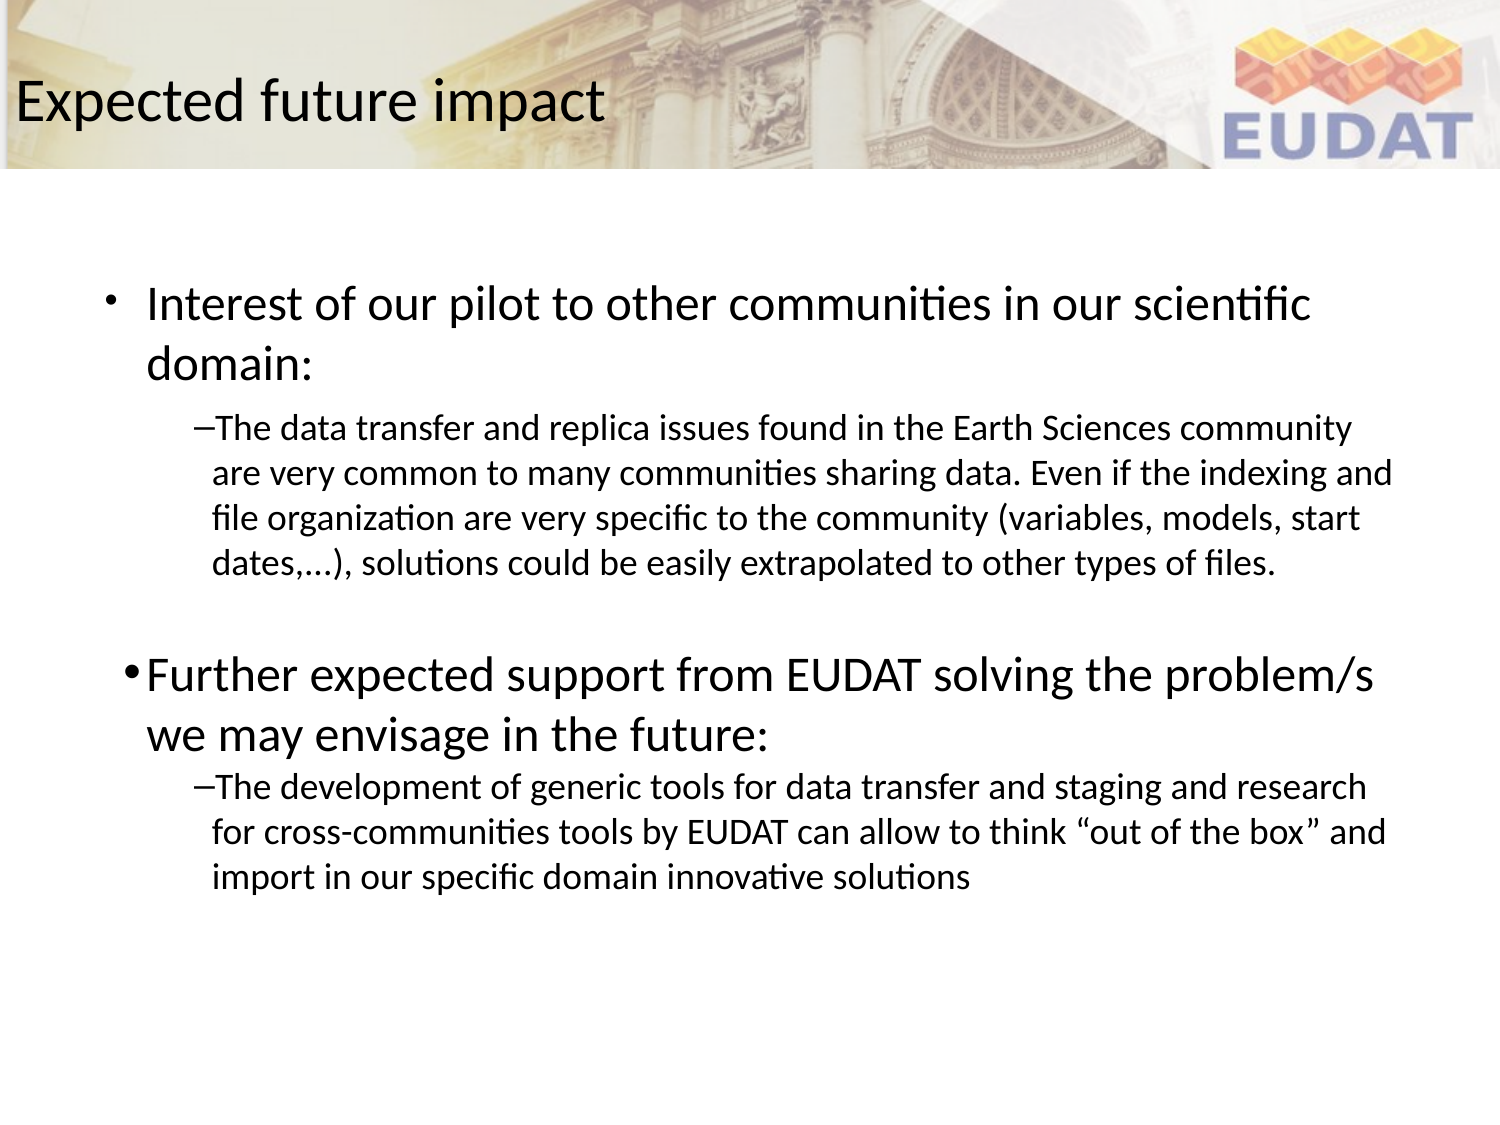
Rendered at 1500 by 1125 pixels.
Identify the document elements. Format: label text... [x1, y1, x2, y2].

title Expected future impact [0, 0, 1357, 193]
list Interest of our pilot to other communities in our scientific domain: The data transfer and replica issues found in the Earth Sciences community are very common to many communities sharing data. Even if the indexing and file organization are very specific to the community (variables, models, start dates,...), solutions could be easily extrapolated to other types of files. Further expected support from EUDAT solving the problem/s we may envisage in the future: The development of generic tools for data transfer and staging and research for cross-communities tools by EUDAT can allow to think “out of the box” and import in our specific domain innovative solutions [75, 262, 1425, 1005]
picture [1357, 0, 1500, 169]
